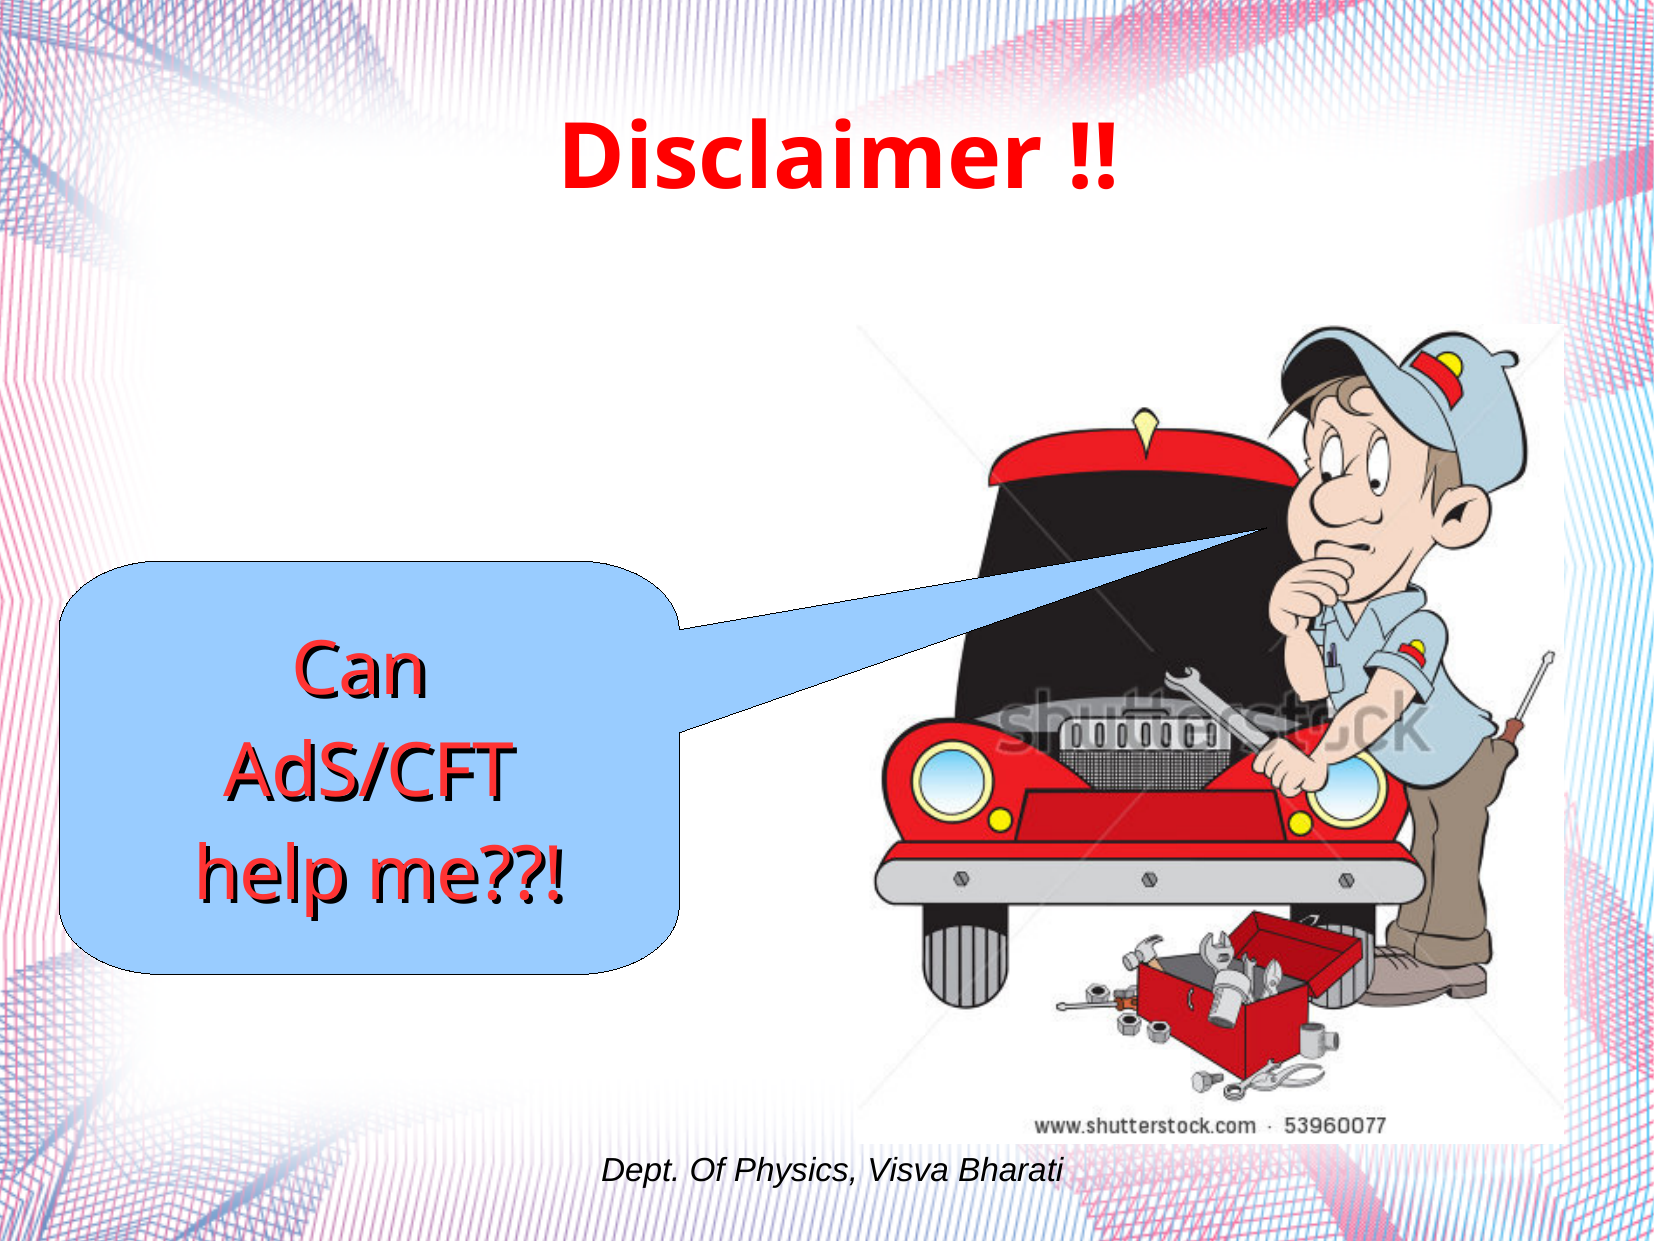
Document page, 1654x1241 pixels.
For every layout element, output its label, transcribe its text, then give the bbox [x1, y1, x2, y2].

text_box Can AdS/CFT help me??! [59, 527, 1267, 975]
picture [0, 0, 1654, 1241]
list Dept. Of Physics, Visva Bharati [295, 1151, 1300, 1211]
title Disclaimer !! [82, 49, 1571, 257]
